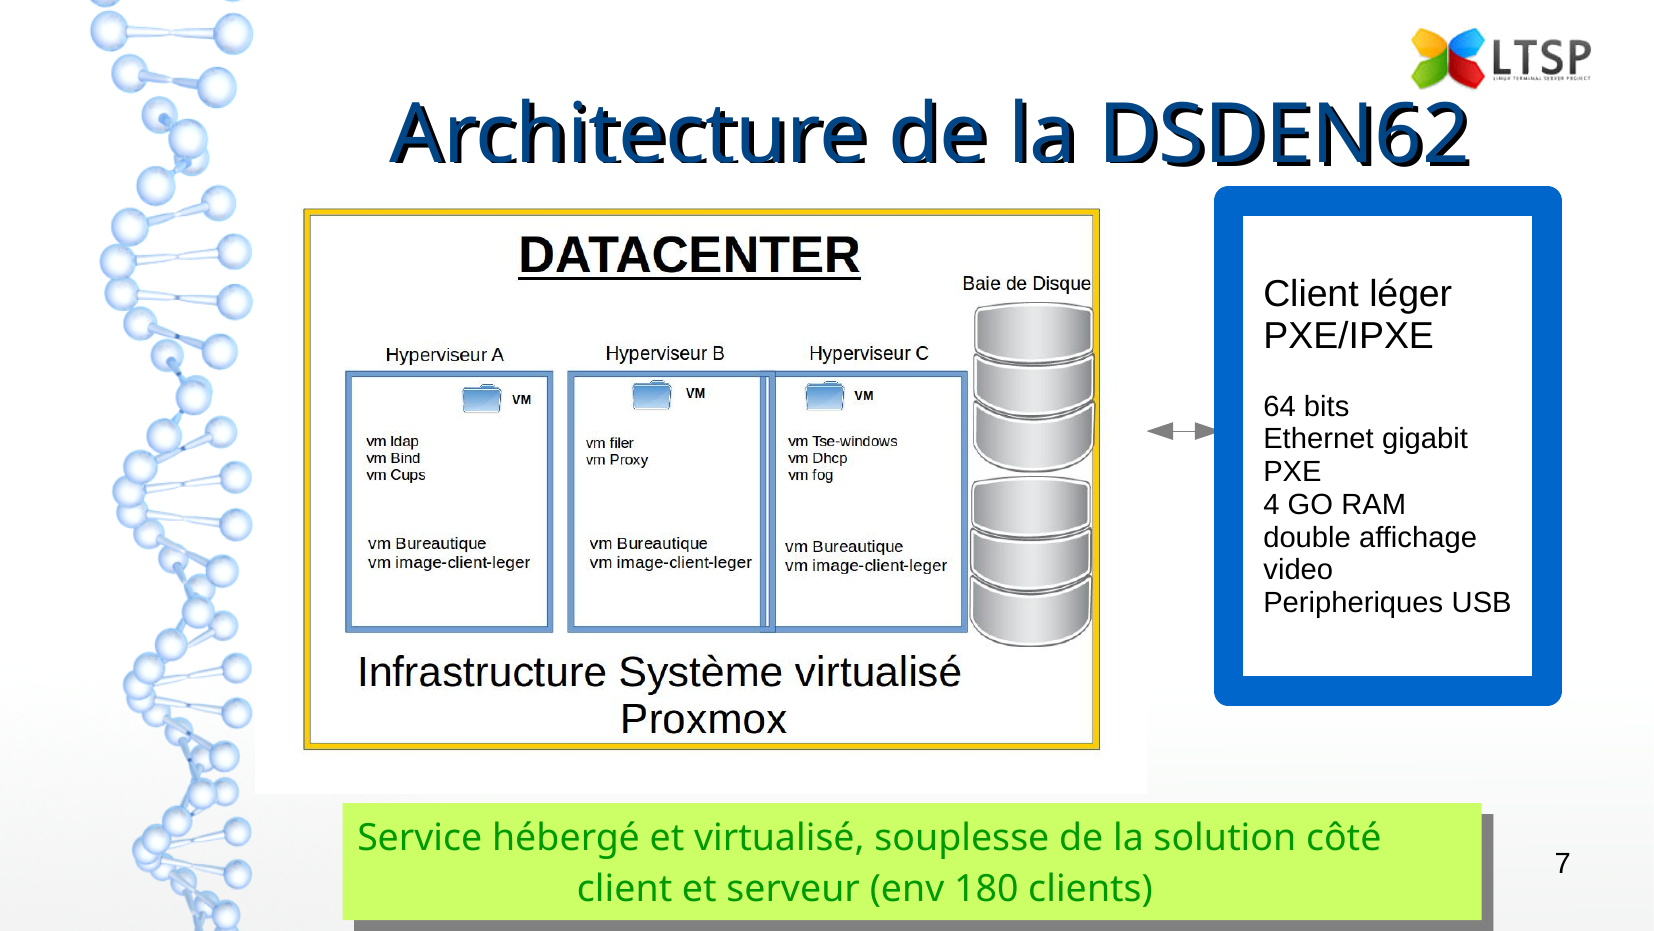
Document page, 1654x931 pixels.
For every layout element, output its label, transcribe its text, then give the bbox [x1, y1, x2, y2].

title Architecture de la DSDEN62 [265, 53, 1595, 207]
text_box Service hébergé et virtualisé, souplesse de la solution côté client et serveur (env 180 clients) [342, 803, 1482, 910]
picture [0, 0, 1654, 931]
text_box Client léger PXE/IPXE 64 bits Ethernet gigabit PXE 4 GO RAM double affichage video Peripheriques USB [1228, 200, 1548, 691]
